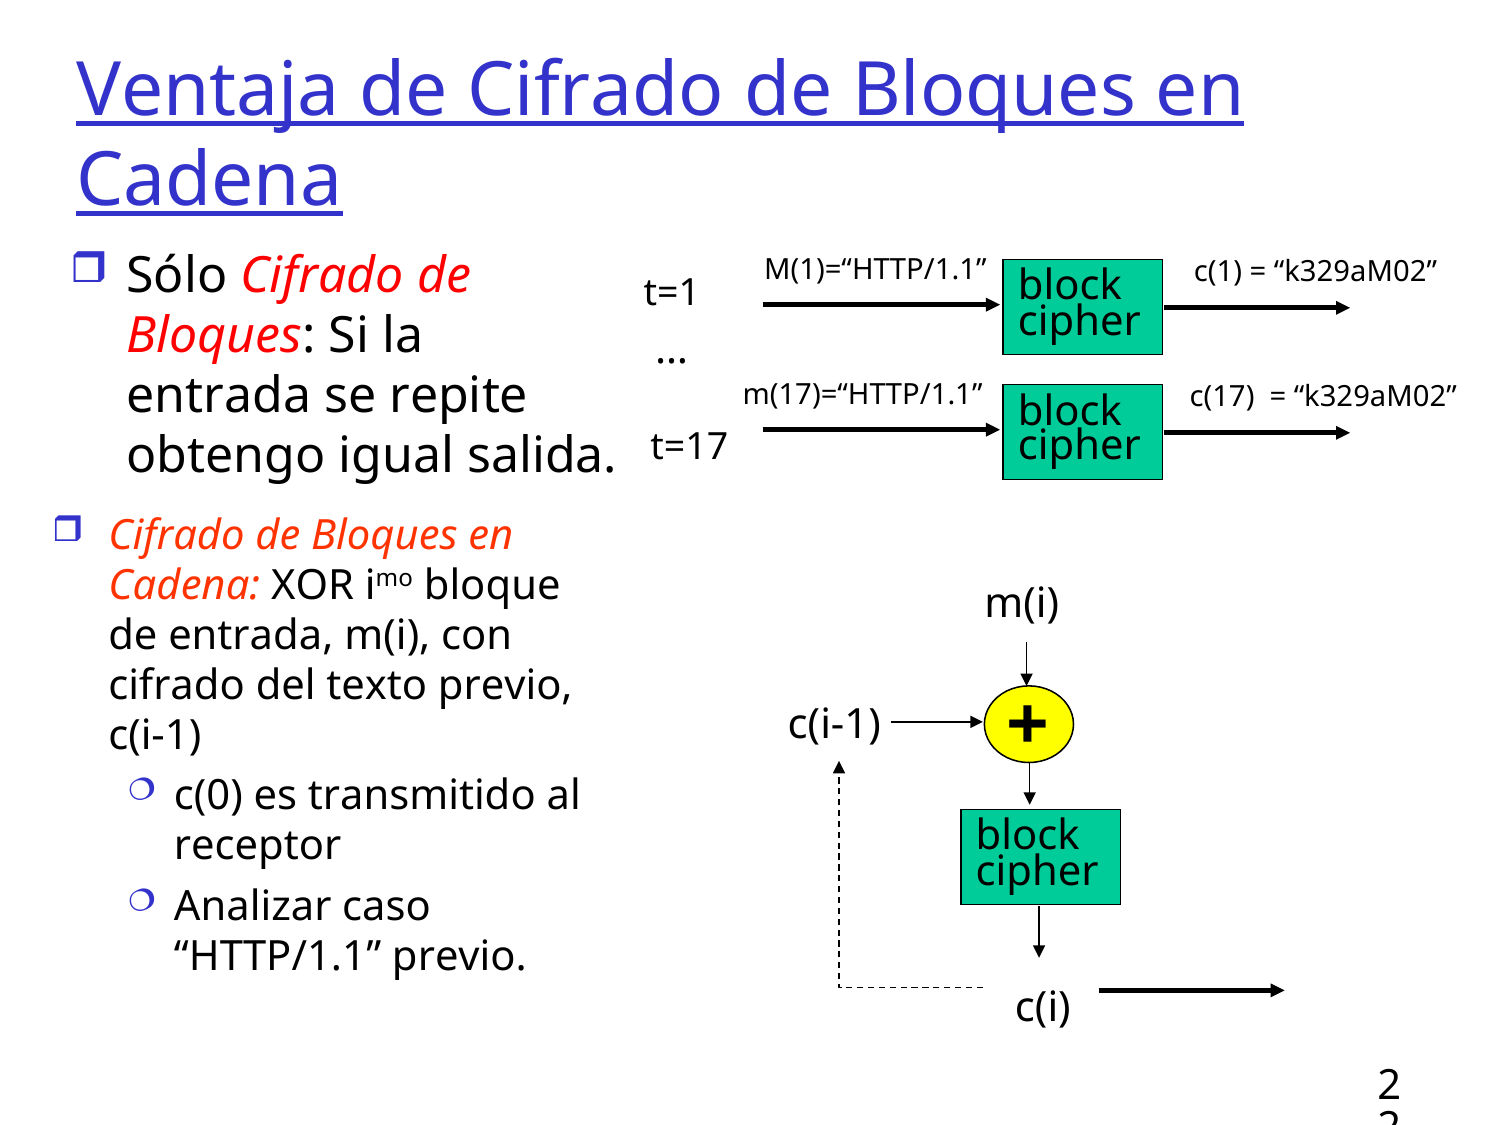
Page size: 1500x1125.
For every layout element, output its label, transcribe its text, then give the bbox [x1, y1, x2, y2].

list Sólo Cifrado de Bloques: Si la entrada se repite obtengo igual salida. [55, 235, 636, 521]
text_box c(1) = “k329aM02” [1179, 244, 1453, 295]
text_box t=17 [635, 414, 744, 475]
text_box block cipher [1003, 259, 1163, 355]
text_box [984, 702, 992, 746]
text_box + [992, 667, 1065, 774]
text_box c(i) [1000, 972, 1086, 1038]
text_box m(i) [969, 568, 1074, 634]
text_box m(17)=“HTTP/1.1” [727, 367, 998, 419]
text_box [1065, 701, 1074, 747]
text_box block cipher [960, 809, 1121, 905]
text_box M(1)=“HTTP/1.1” [749, 242, 1002, 294]
text_box c(i-1) [772, 688, 896, 755]
text_box Cifrado de Bloques en Cadena: XOR imo bloque de entrada, m(i), con cifrado del texto previo, c(i-1) c(0) es transmitido al receptor Analizar caso “HTTP/1.1” previo. [37, 499, 633, 1071]
text_box … [640, 314, 704, 381]
text_box block cipher [1003, 384, 1163, 480]
text_box c(17) = “k329aM02” [1174, 369, 1473, 420]
title Ventaja de Cifrado de Bloques en Cadena [61, 32, 1362, 229]
text_box t=1 [628, 259, 715, 321]
